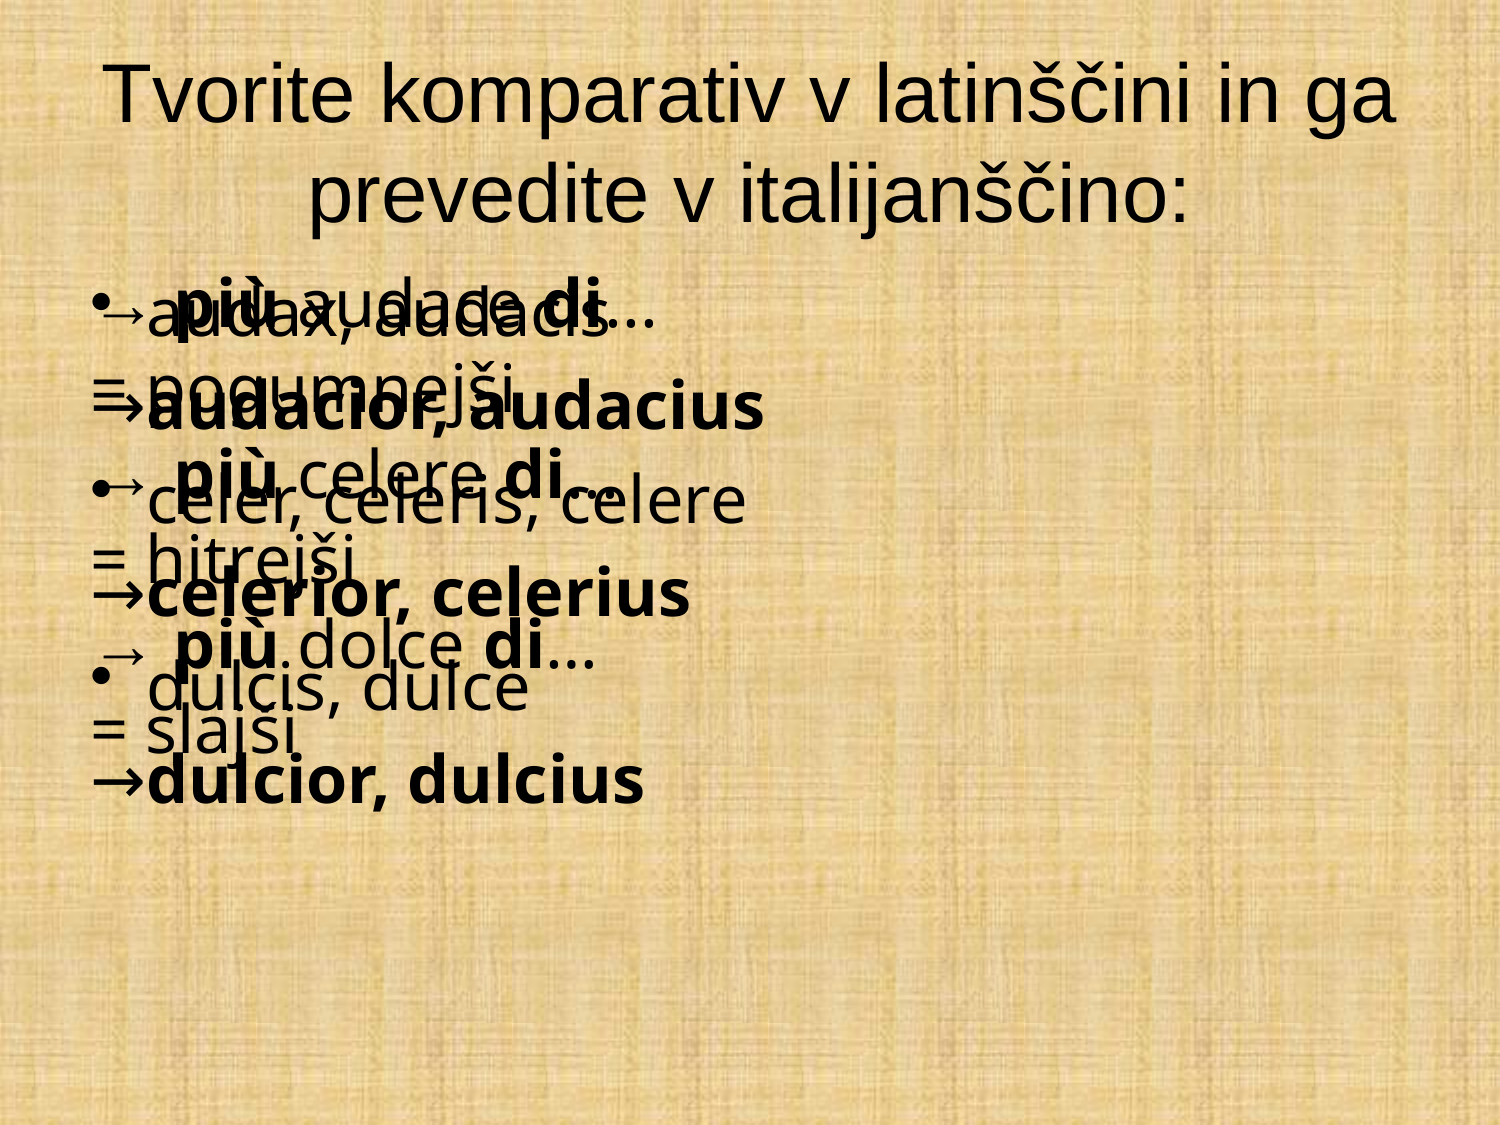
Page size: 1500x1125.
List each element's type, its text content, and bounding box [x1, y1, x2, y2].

title Tvorite komparativ v latinščini in ga prevedite v italijanščino: [75, 45, 1425, 233]
list → più audace di... = pogumnejši → più celere di... = hitrejši → più dolce di… = slajši [75, 262, 1425, 1005]
picture [0, 0, 1500, 1125]
